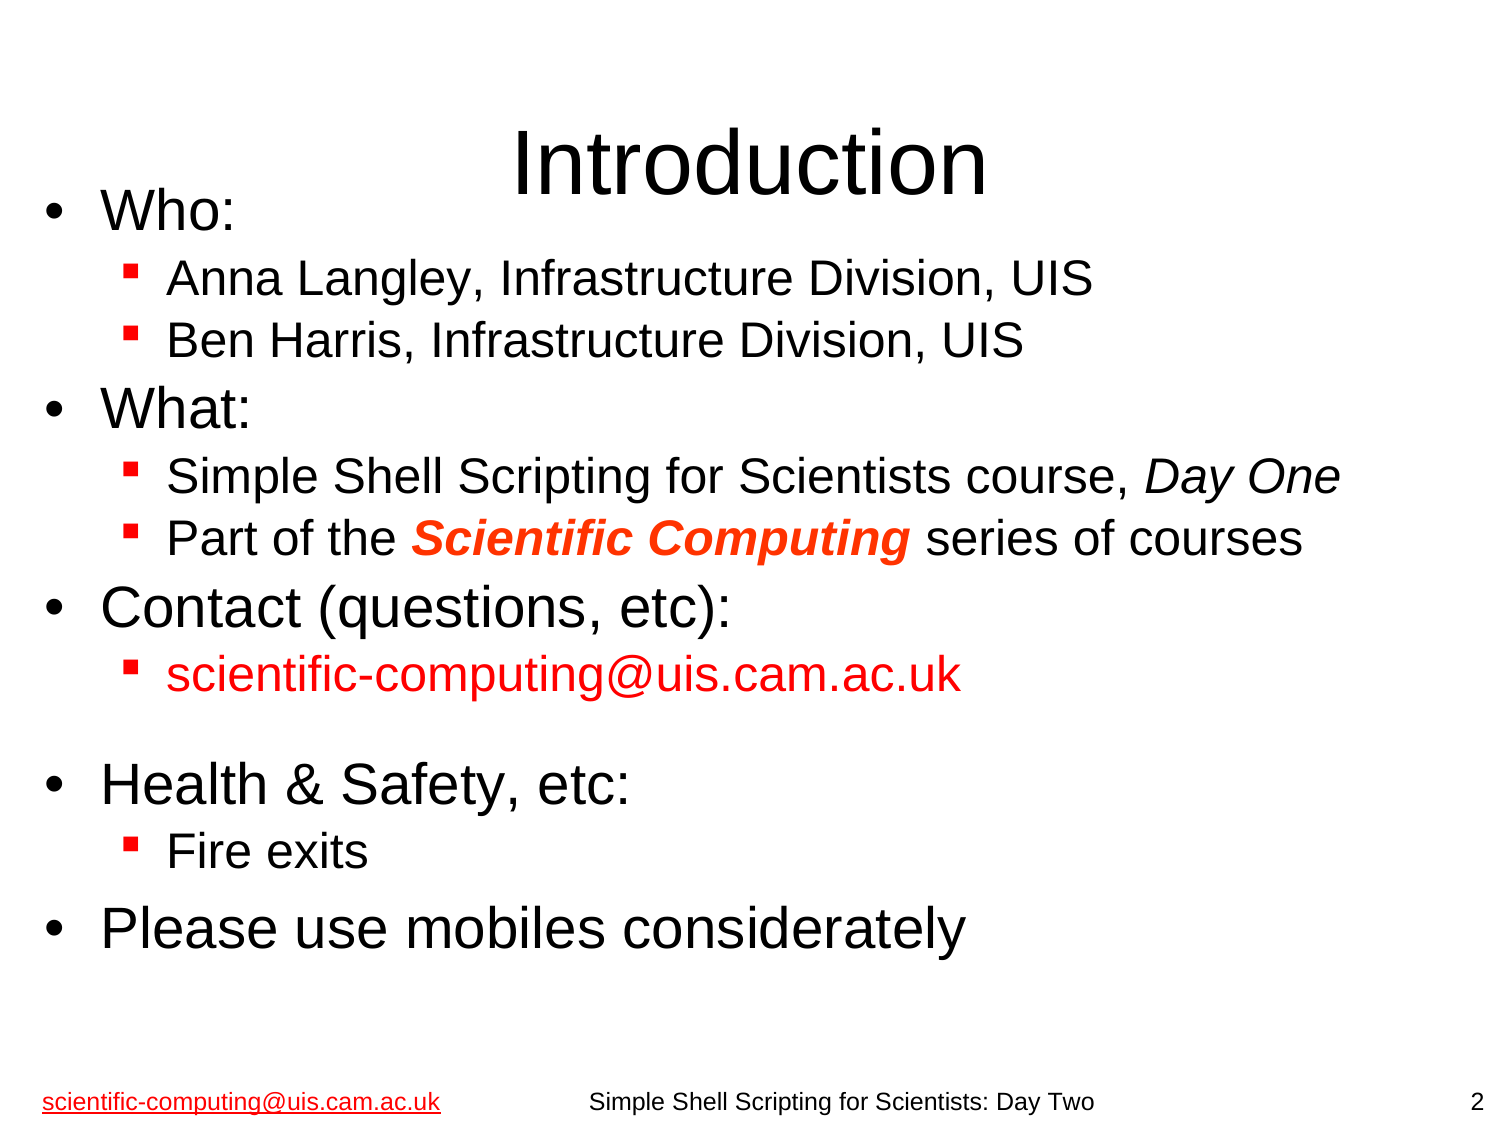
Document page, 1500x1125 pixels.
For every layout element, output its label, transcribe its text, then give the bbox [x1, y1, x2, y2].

title Introduction [99, 99, 1401, 176]
list Who: Anna Langley, Infrastructure Division, UIS Ben Harris, Infrastructure Division, UIS What: Simple Shell Scripting for Scientists course, Day One Part of the Scientific Computing series of courses Contact (questions, etc): scientific-computing@uis.cam.ac.uk Health & Safety, etc: Fire exits Please use mobiles considerately [29, 176, 1471, 1078]
